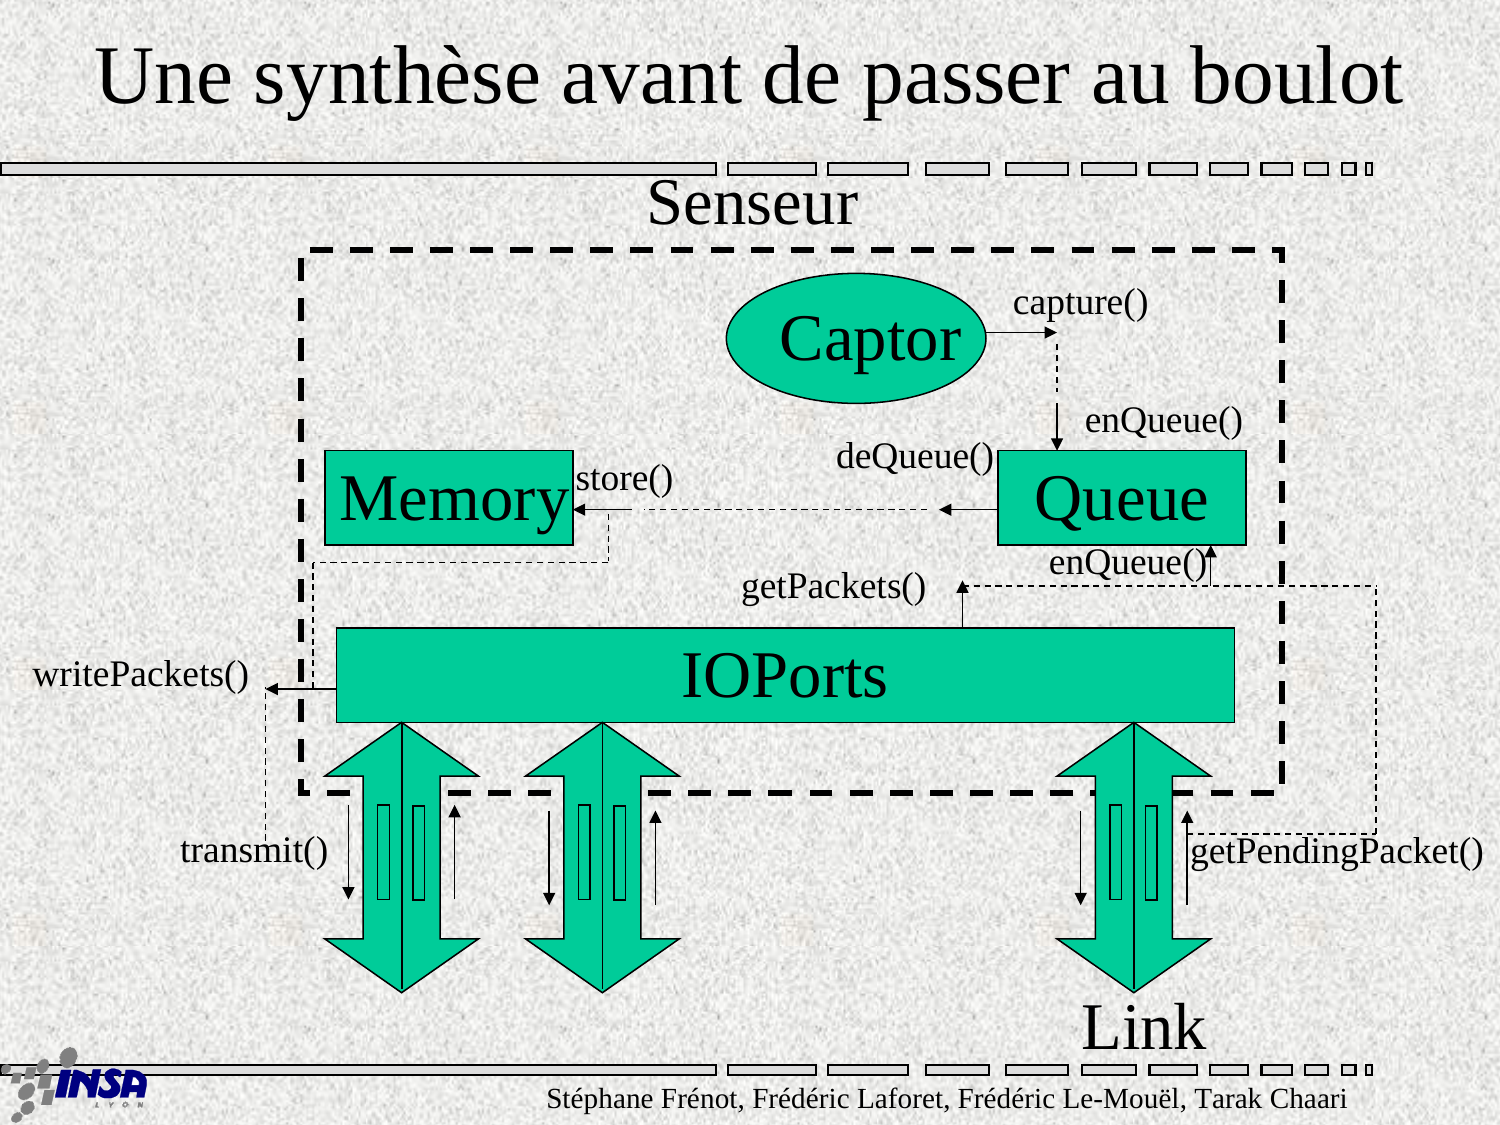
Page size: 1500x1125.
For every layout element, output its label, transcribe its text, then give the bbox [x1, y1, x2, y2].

text_box getPendingPacket() [1175, 822, 1500, 880]
text_box store() [560, 449, 689, 507]
text_box Memory [324, 450, 573, 546]
picture [98, 1076, 111, 1090]
picture [114, 1076, 124, 1087]
text_box enQueue() [1070, 391, 1259, 449]
picture [0, 151, 1500, 1125]
text_box writePackets() [17, 645, 265, 703]
text_box deQueue() [821, 427, 1010, 485]
text_box Senseur [632, 157, 874, 247]
text_box capture() [998, 273, 1164, 331]
text_box enQueue() [1034, 533, 1223, 591]
text_box transmit() [165, 821, 344, 879]
text_box Queue [998, 450, 1247, 546]
text_box Captor [726, 273, 986, 404]
text_box IOPorts [336, 627, 1235, 723]
text_box getPackets() [726, 557, 942, 614]
picture [50, 1076, 59, 1092]
text_box Link [1066, 982, 1223, 1072]
title Une synthèse avant de passer au boulot [0, 0, 1500, 151]
